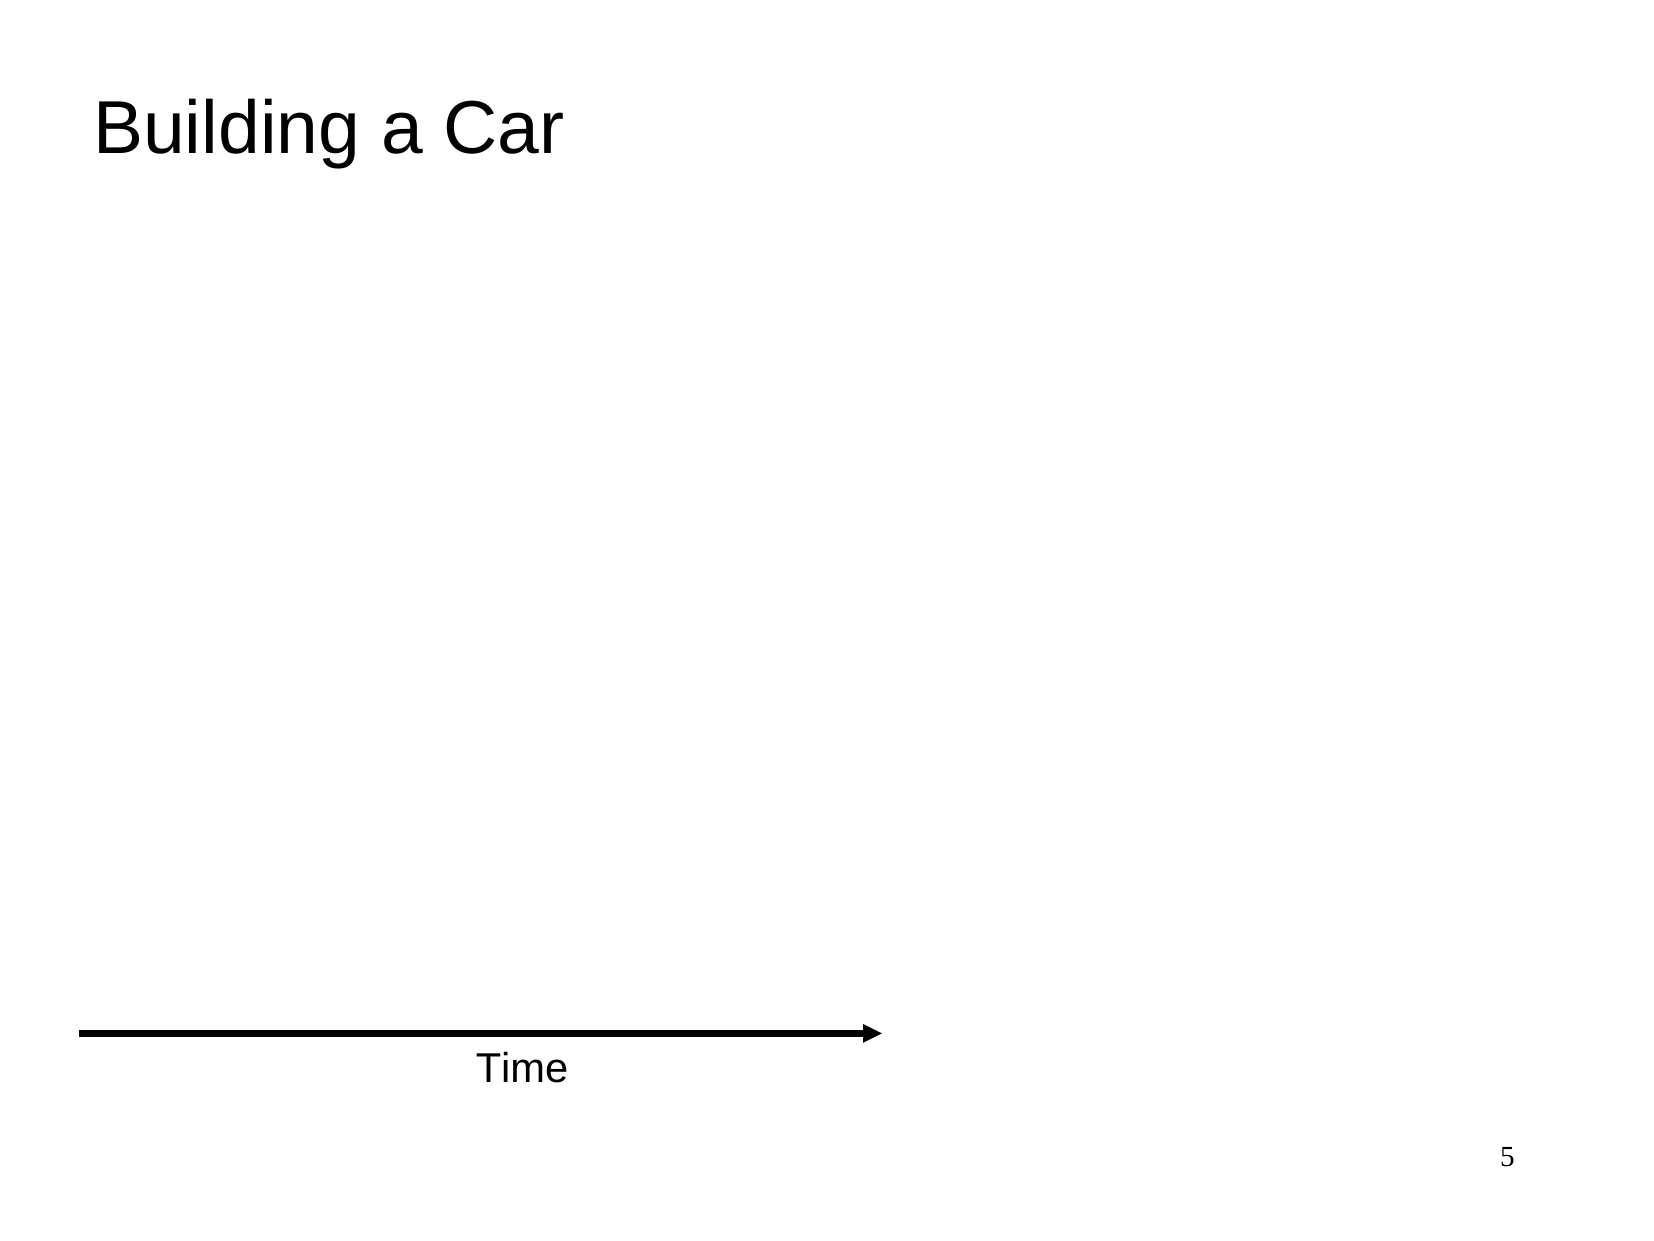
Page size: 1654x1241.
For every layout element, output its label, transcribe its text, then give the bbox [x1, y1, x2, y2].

text_box Building a Car [78, 71, 580, 177]
text_box <number> [1184, 1129, 1530, 1213]
text_box Time [461, 1037, 584, 1099]
